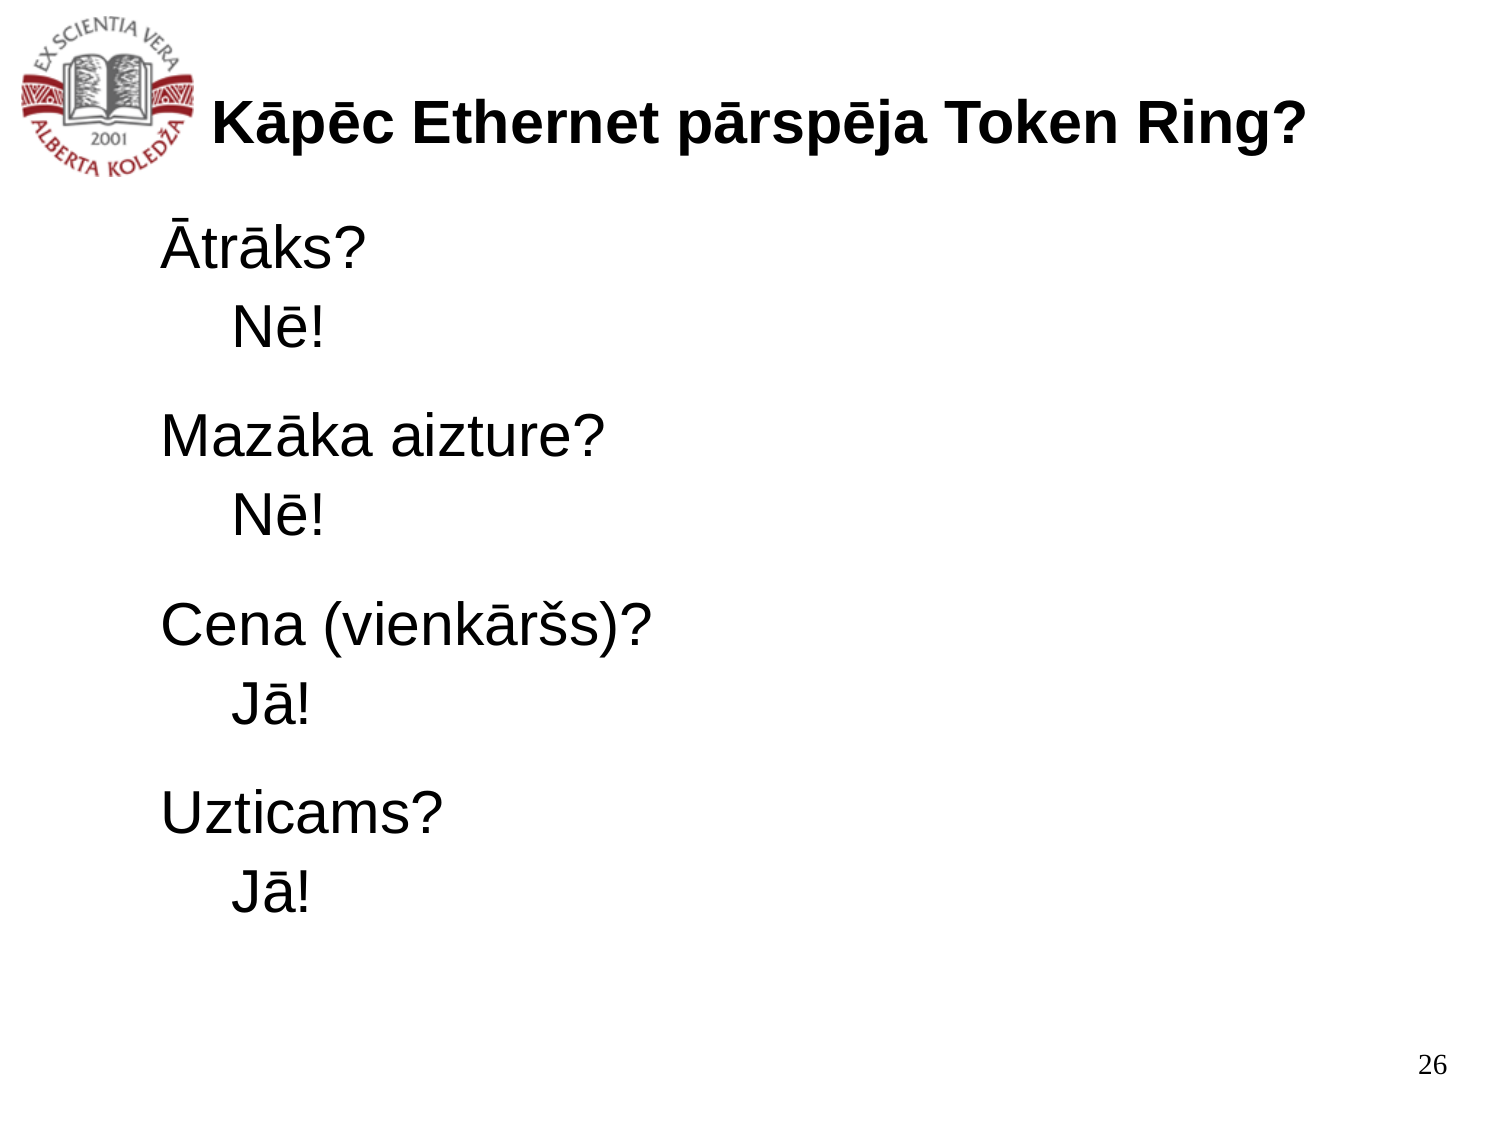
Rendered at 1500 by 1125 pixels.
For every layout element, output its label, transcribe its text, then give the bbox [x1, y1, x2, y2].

text_box <skaitlis> [1312, 1037, 1463, 1101]
title Kāpēc Ethernet pārspēja Token Ring? [50, 62, 1450, 175]
list Ātrāks? Nē! Mazāka aizture? Nē! Cena (vienkāršs)? Jā! Uzticams? Jā! [74, 200, 1463, 1101]
picture [21, 16, 194, 177]
